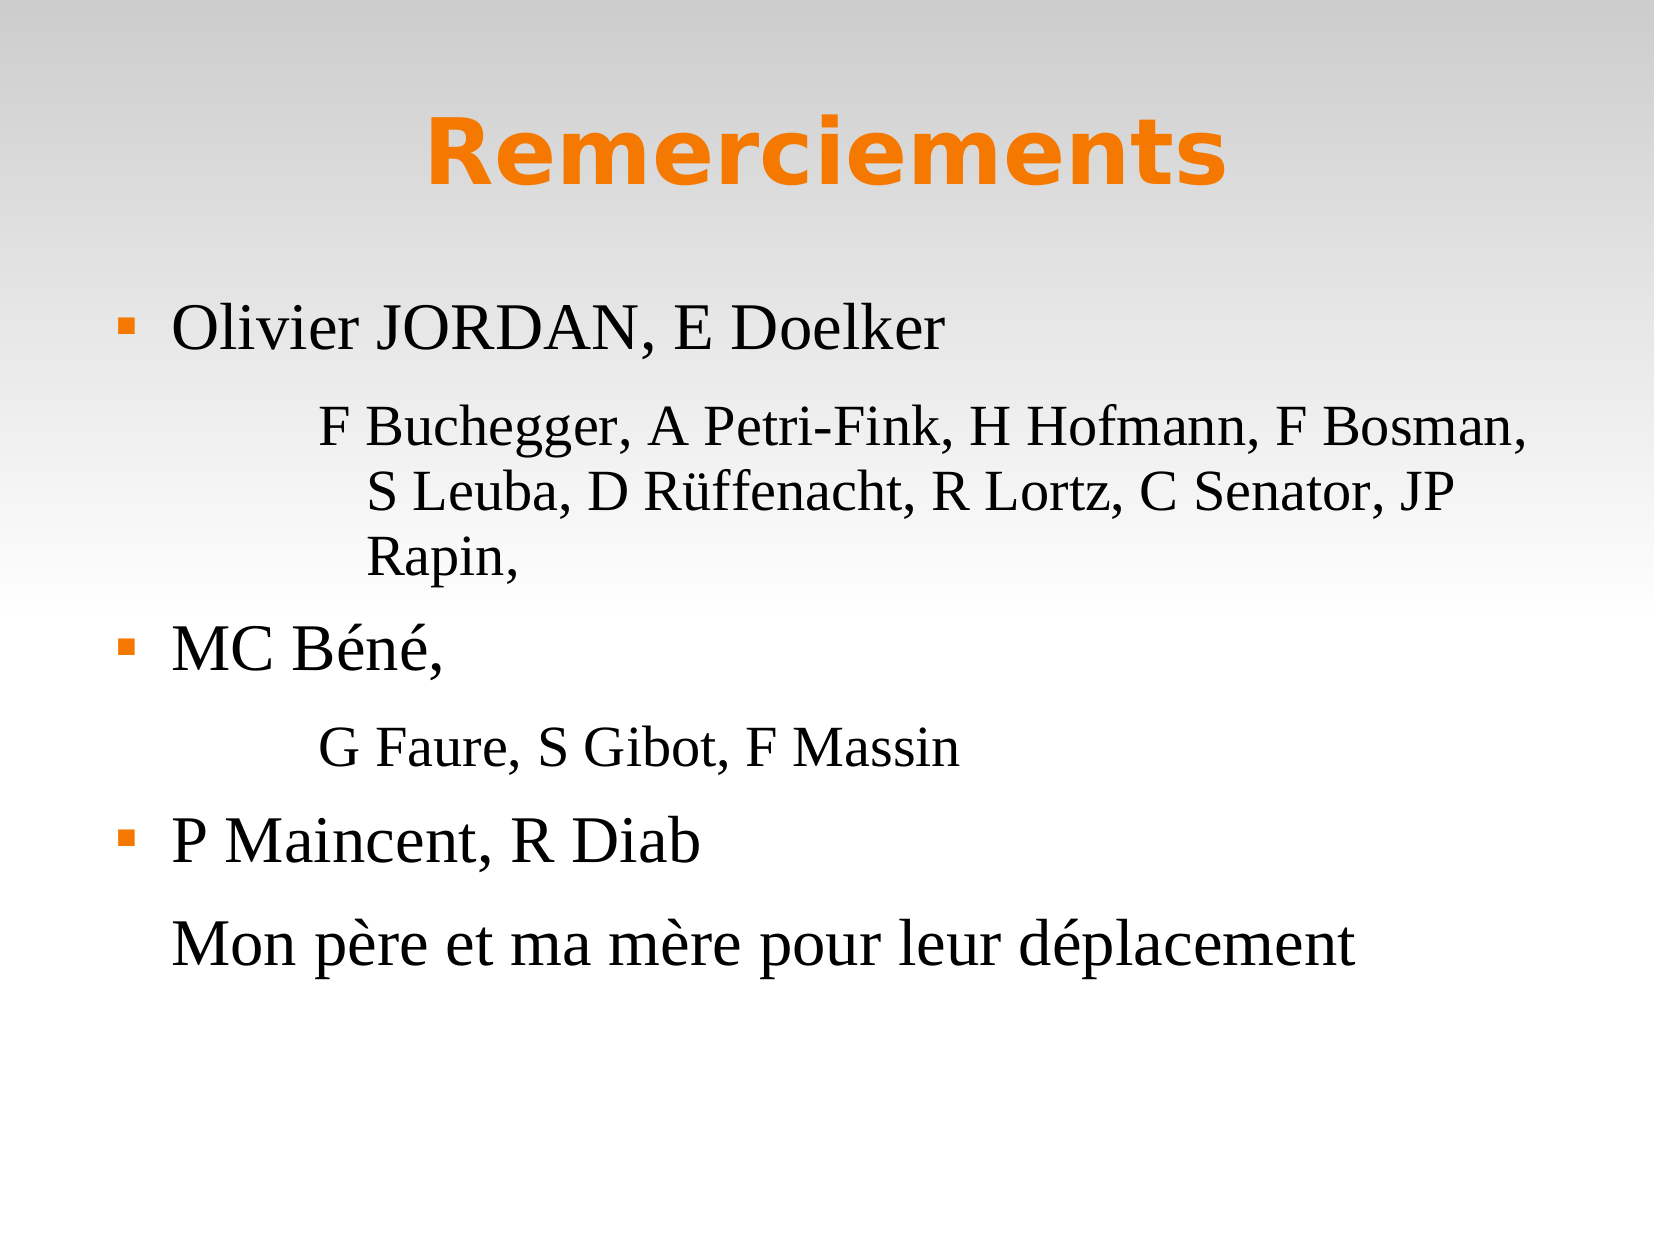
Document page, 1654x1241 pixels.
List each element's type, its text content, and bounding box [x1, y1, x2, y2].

title Remerciements [82, 49, 1571, 257]
list Olivier JORDAN, E Doelker F Buchegger, A Petri-Fink, H Hofmann, F Bosman, S Leuba, D Rüffenacht, R Lortz, C Senator, JP Rapin, MC Béné, G Faure, S Gibot, F Massin P Maincent, R Diab Mon père et ma mère pour leur déplacement [82, 290, 1571, 1109]
